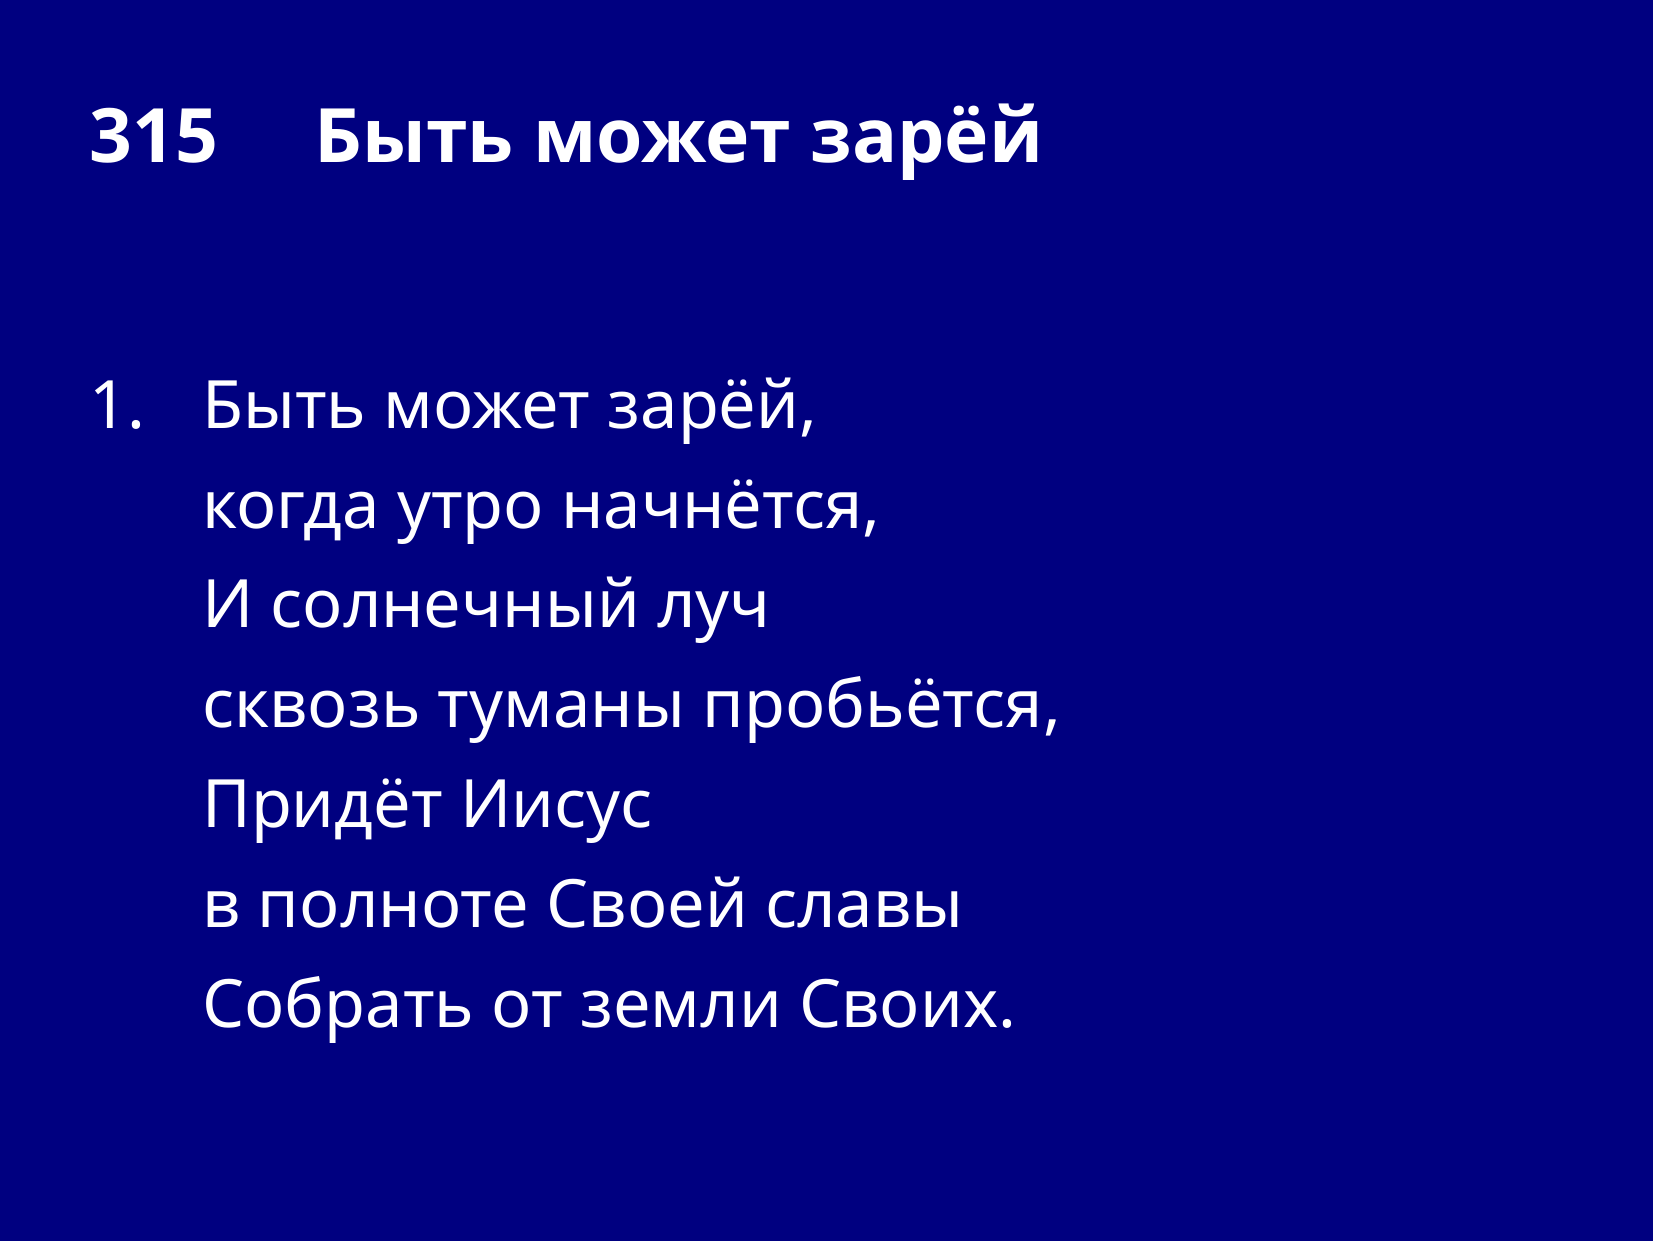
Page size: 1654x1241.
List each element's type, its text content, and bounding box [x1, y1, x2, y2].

text_box 315 Быть может зарёй [75, 75, 1576, 188]
text_box 1. Быть может зарёй, когда утро начнётся, И солнечный луч сквозь туманы пробьётся, Придёт Иисус в полноте Своей славы Собрать от земли Своих. [75, 188, 1576, 1163]
